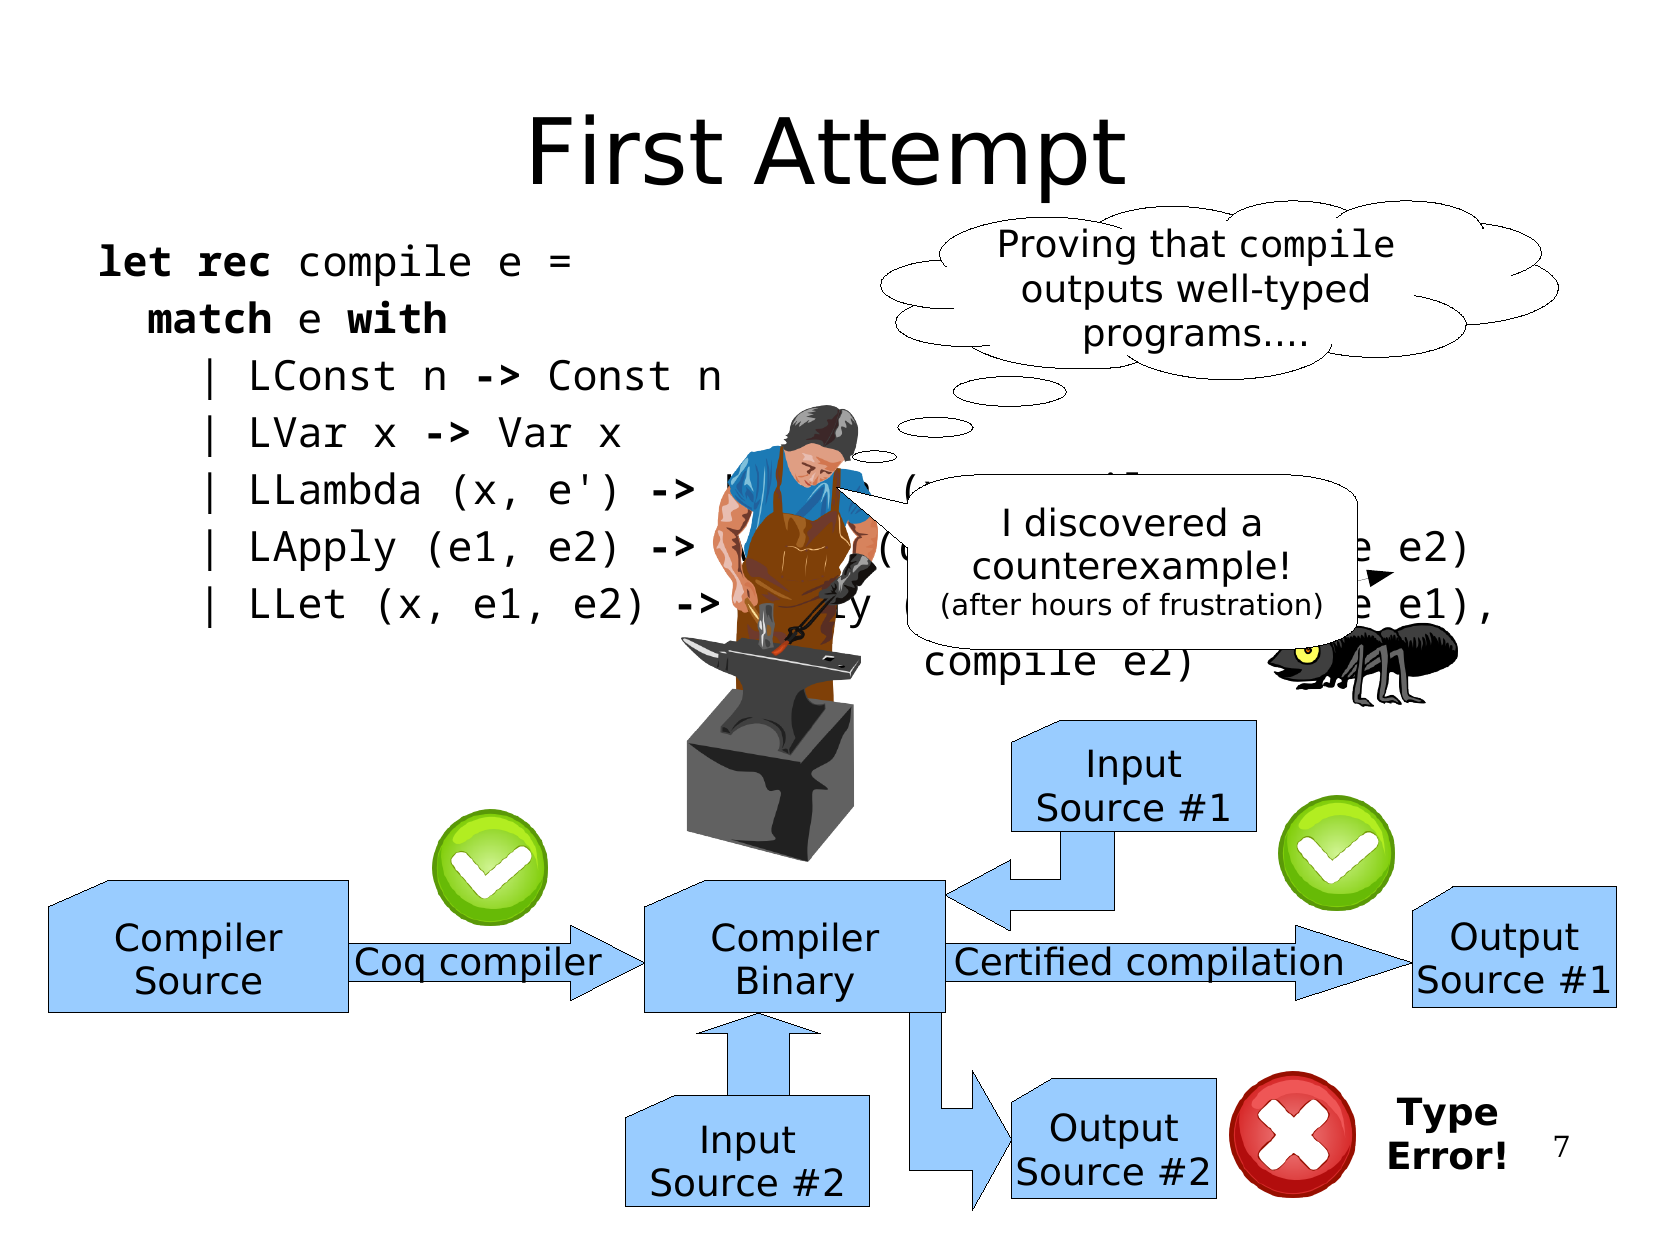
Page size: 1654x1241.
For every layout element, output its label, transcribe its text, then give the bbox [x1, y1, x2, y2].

picture [1278, 795, 1395, 911]
text_box Output Source #1 [1412, 886, 1617, 1008]
text_box Input Source #2 [625, 1095, 870, 1207]
text_box [696, 1012, 821, 1096]
text_box [909, 1012, 1012, 1211]
text_box I discovered a counterexample! (after hours of frustration) [836, 474, 1358, 650]
text_box Proving that compile outputs well-typed programs.... [953, 376, 1067, 407]
picture [1261, 598, 1458, 707]
text_box Type Error! [1355, 1083, 1541, 1186]
text_box Output Source #2 [1011, 1078, 1217, 1199]
text_box [945, 831, 1115, 931]
text_box Coq compiler [348, 925, 645, 1001]
title First Attempt [82, 56, 1571, 250]
text_box Input Source #1 [1011, 720, 1257, 832]
picture [432, 809, 548, 926]
text_box Proving that compile outputs well-typed programs.... [880, 200, 1559, 380]
text_box Proving that compile outputs well-typed programs.... [897, 417, 974, 438]
text_box Compiler Source [48, 880, 349, 1013]
picture [681, 405, 878, 862]
text_box Compiler Binary [644, 880, 946, 1013]
text_box Certified compilation [945, 925, 1413, 1001]
picture [1229, 1071, 1356, 1198]
text_box let rec compile e = match e with | LConst n -> Const n | LVar x -> Var x | LLambda (x, e') -> Lambda (x, compile e') | LApply (e1, e2) -> Apply (compile e1, compile e2) | LLet (x, e1, e2) -> Apply (Lambda (x, compile e1), compile e2) [82, 223, 1559, 720]
